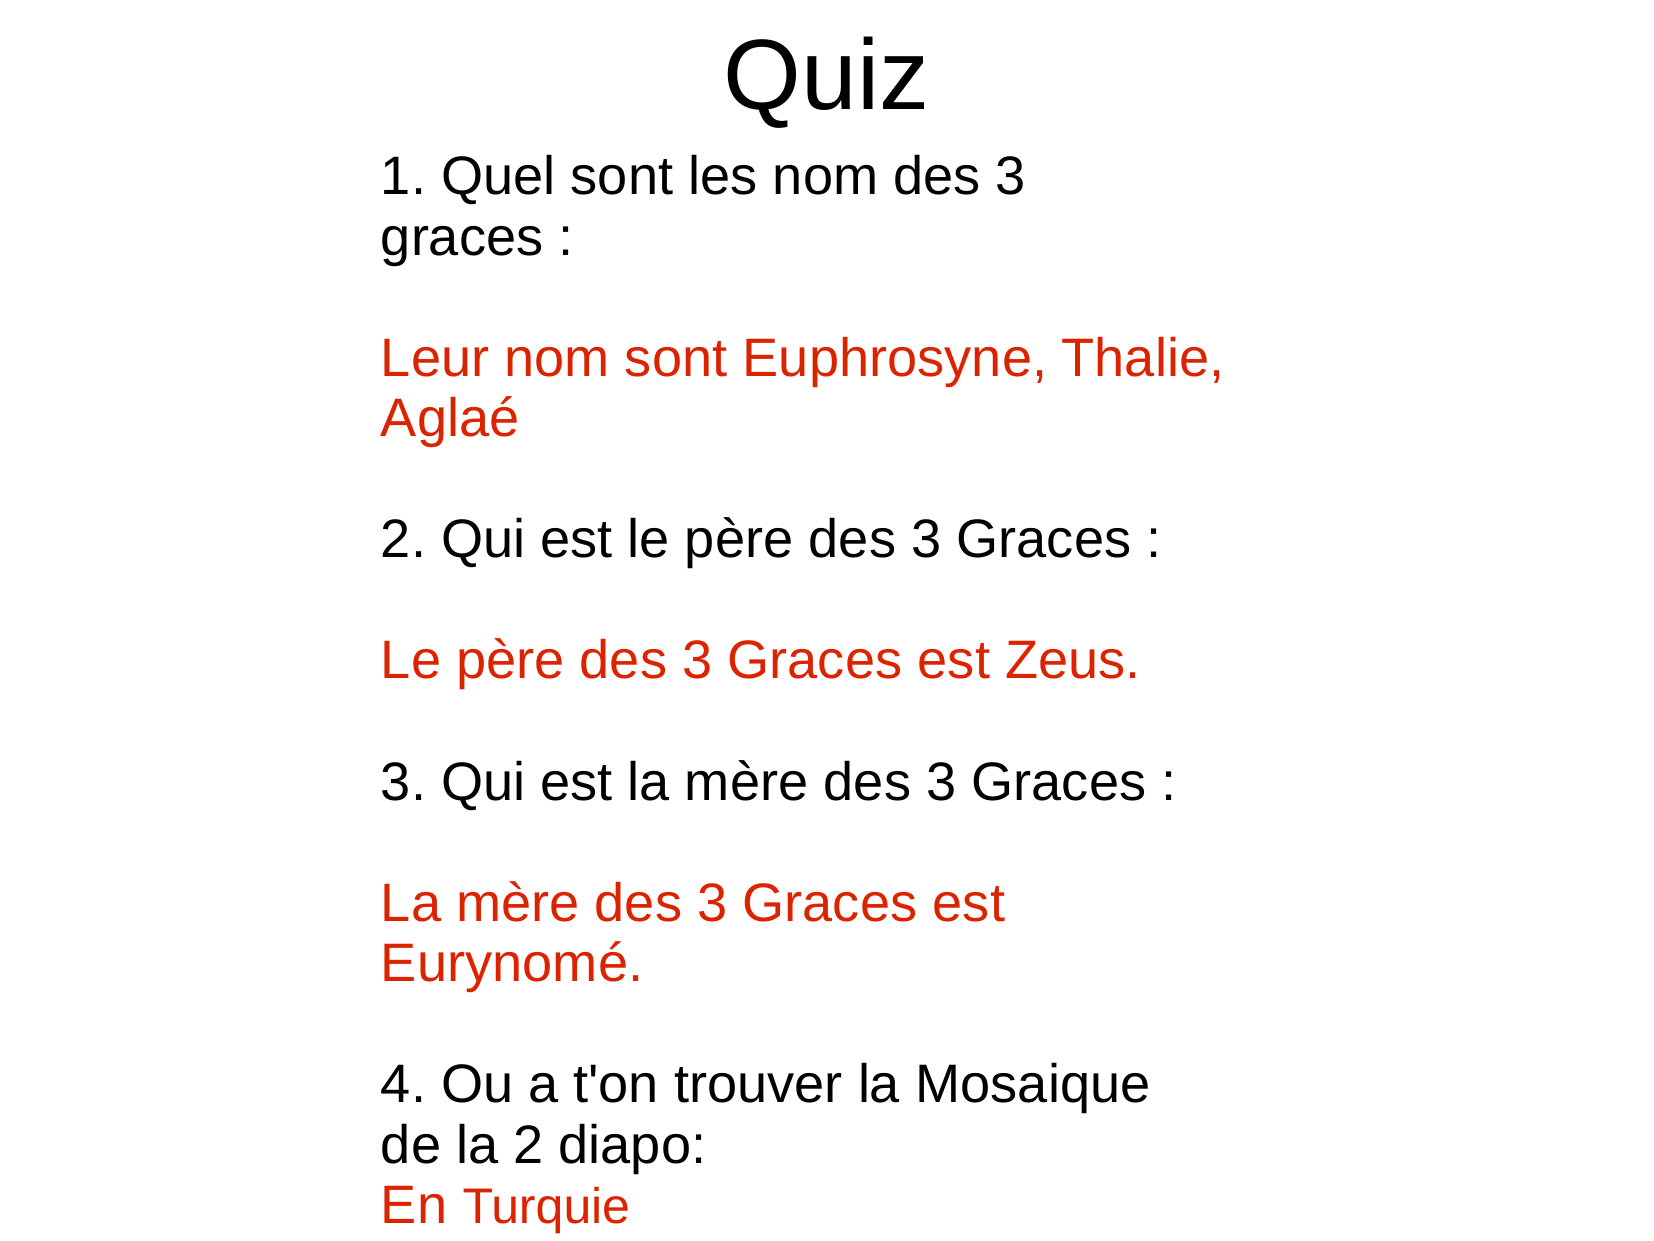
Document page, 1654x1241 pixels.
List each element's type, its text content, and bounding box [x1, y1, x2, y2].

text_box 1. Quel sont les nom des 3 graces : Leur nom sont Euphrosyne, Thalie, Aglaé 2. Qui est le père des 3 Graces : Le père des 3 Graces est Zeus. 3. Qui est la mère des 3 Graces : La mère des 3 Graces est Eurynomé. 4. Ou a t'on trouver la Mosaique de la 2 diapo: En Turquie [366, 138, 1241, 1241]
text_box Quiz [0, 11, 1654, 139]
